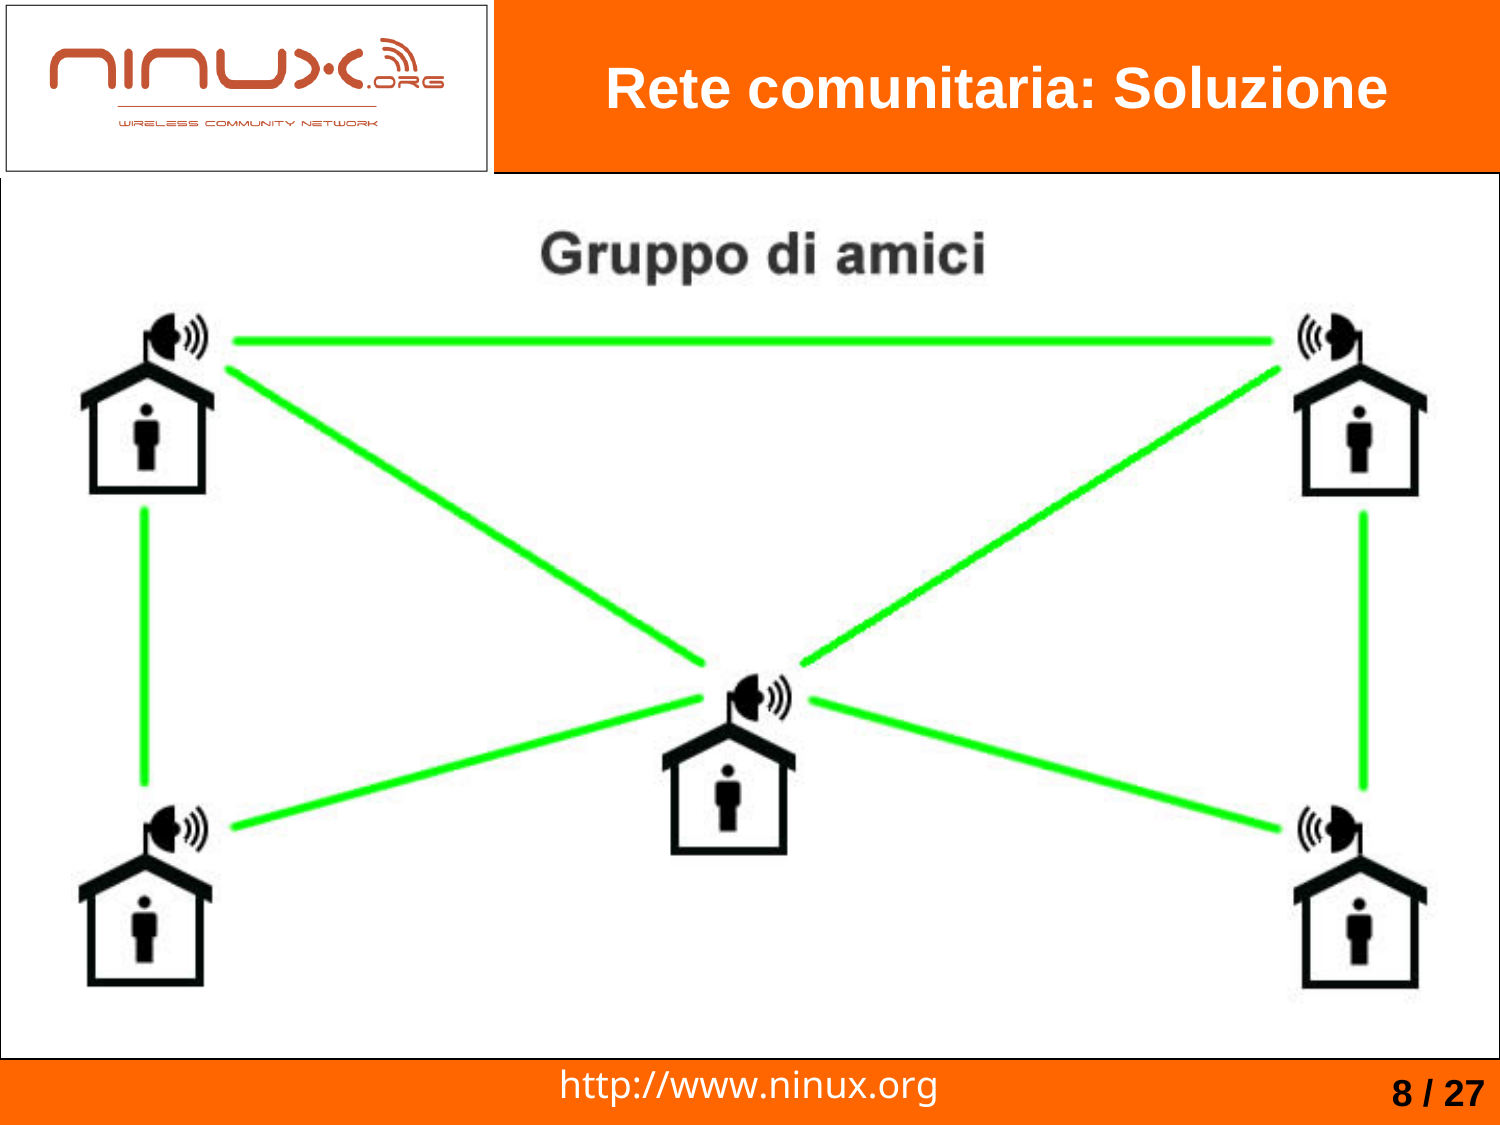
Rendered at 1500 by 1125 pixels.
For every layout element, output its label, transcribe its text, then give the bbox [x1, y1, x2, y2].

text_box http://www.ninux.org [0, 1053, 1500, 1125]
text_box <numero> / 27 [1257, 1061, 1500, 1125]
title Rete comunitaria: Soluzione [495, 17, 1500, 160]
picture [71, 203, 1438, 1031]
picture [0, 0, 494, 178]
